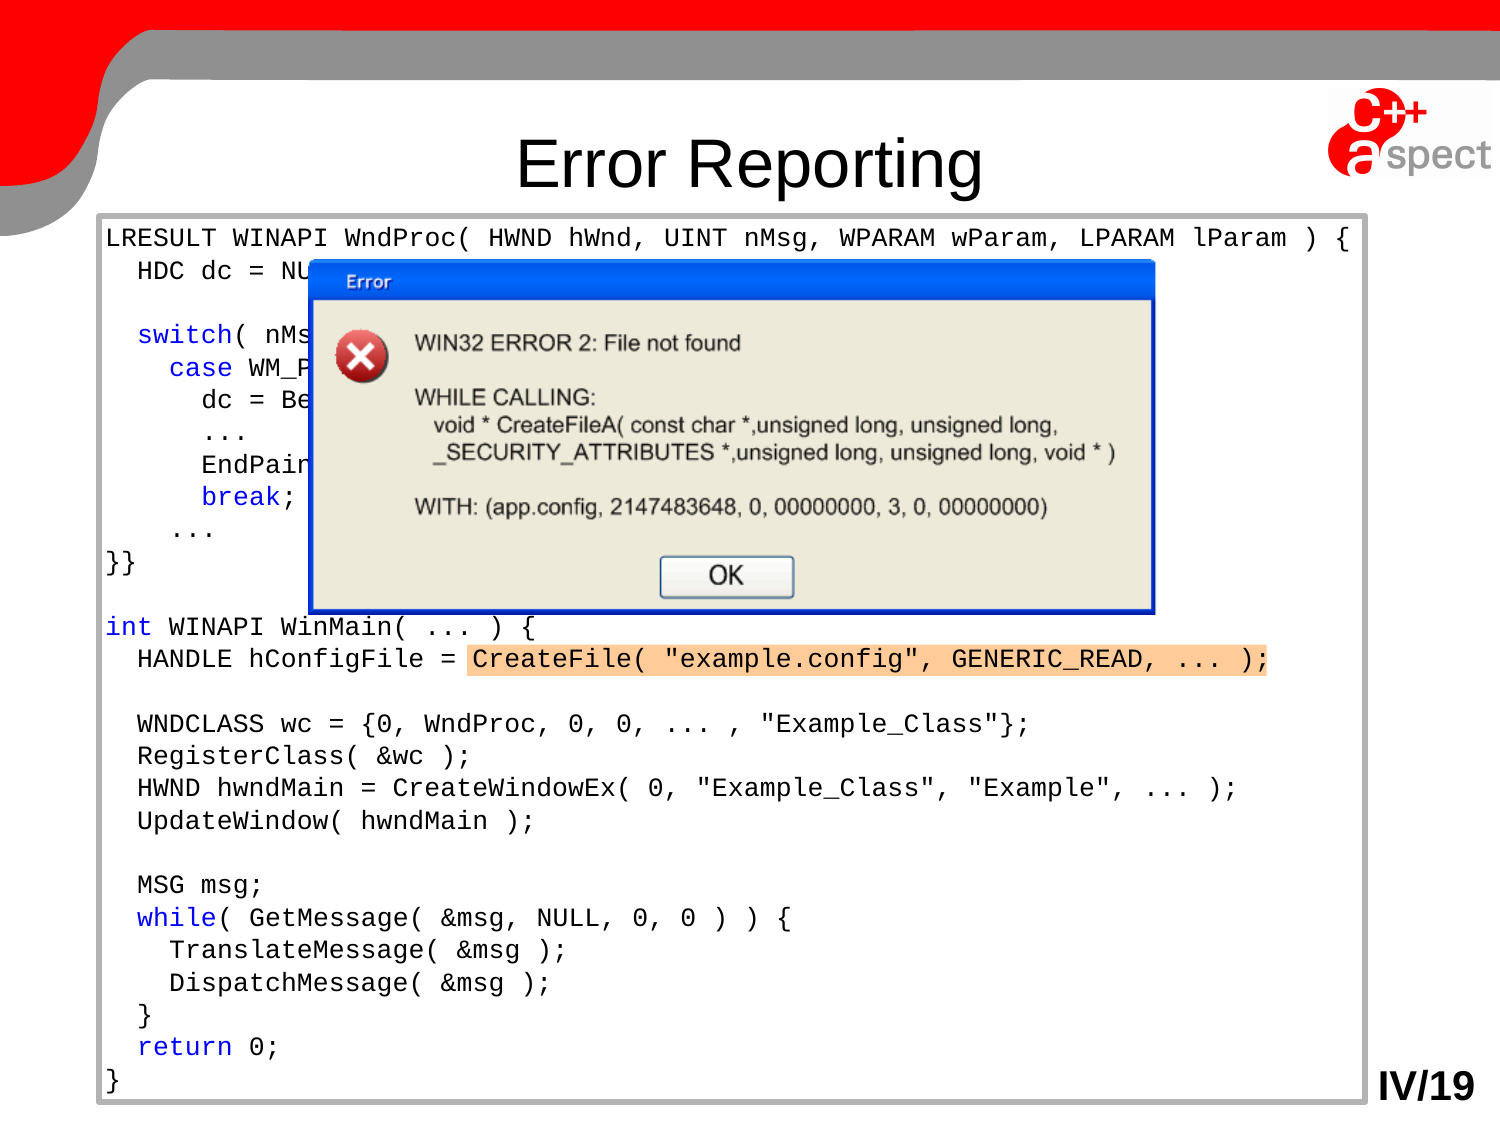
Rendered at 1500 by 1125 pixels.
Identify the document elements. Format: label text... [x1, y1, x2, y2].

text_box [0, 1024, 1151, 1125]
title Error Reporting [112, 98, 1388, 223]
text_box LRESULT WINAPI WndProc( HWND hWnd, UINT nMsg, WPARAM wParam, LPARAM lParam ) { HDC dc = NULL; PAINTSTRUCT ps = {0}; switch( nMsg ) { case WM_PAINT: dc = BeginPaint( hWnd, &ps ); ... EndPaint(hWnd, &ps); break; ... }} int WINAPI WinMain( ... ) { HANDLE hConfigFile = CreateFile( "example.config", GENERIC_READ, ... ); WNDCLASS wc = {0, WndProc, 0, 0, ... , "Example_Class"}; RegisterClass( &wc ); HWND hwndMain = CreateWindowEx( 0, "Example_Class", "Example", ... ); UpdateWindow( hwndMain ); MSG msg; while( GetMessage( &msg, NULL, 0, 0 ) ) { TranslateMessage( &msg ); DispatchMessage( &msg ); } return 0; } [99, 216, 1366, 1102]
picture [308, 259, 1157, 615]
